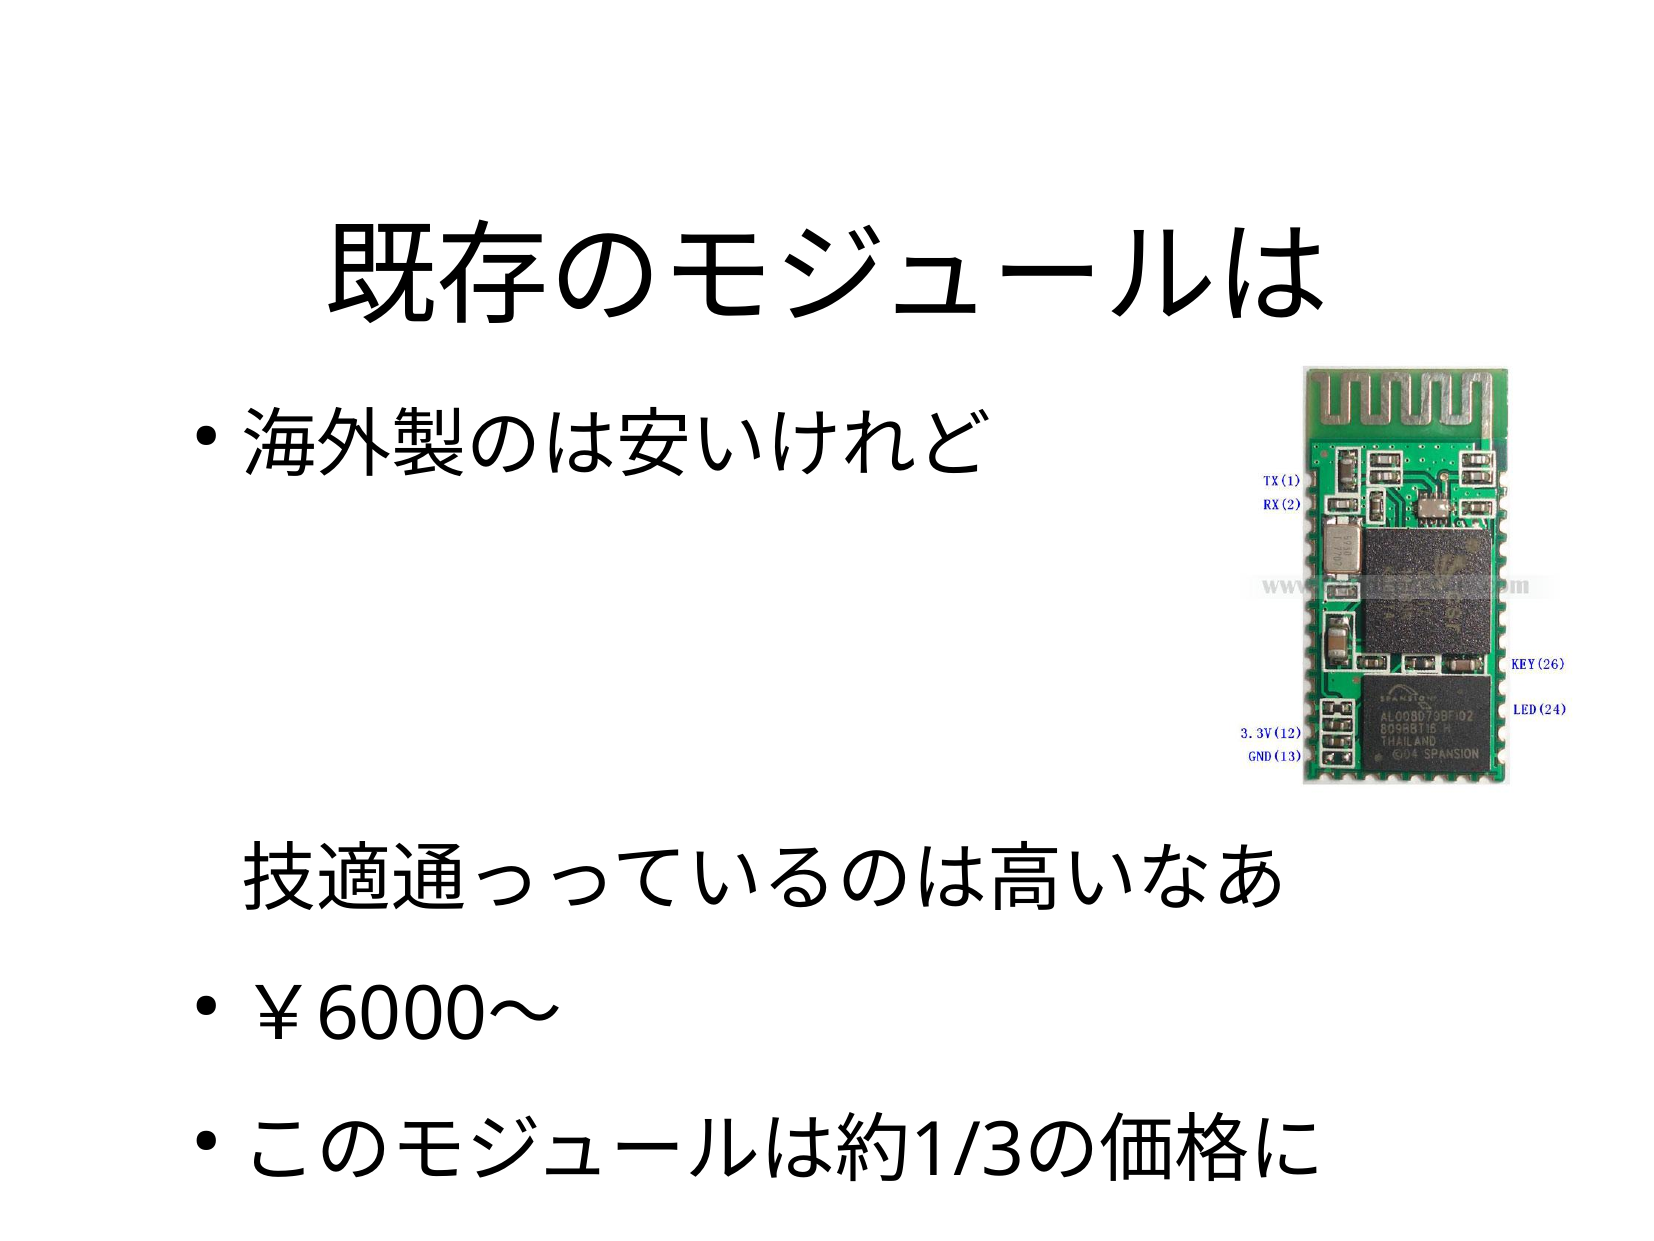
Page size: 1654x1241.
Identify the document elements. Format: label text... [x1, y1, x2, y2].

picture [1181, 354, 1625, 798]
title 既存のモジュールは [82, 161, 1571, 369]
list 海外製のは安いけれど 技適通っっているのは高いなあ ￥6000～ このモジュールは約1/3の価格に [177, 383, 1571, 1203]
